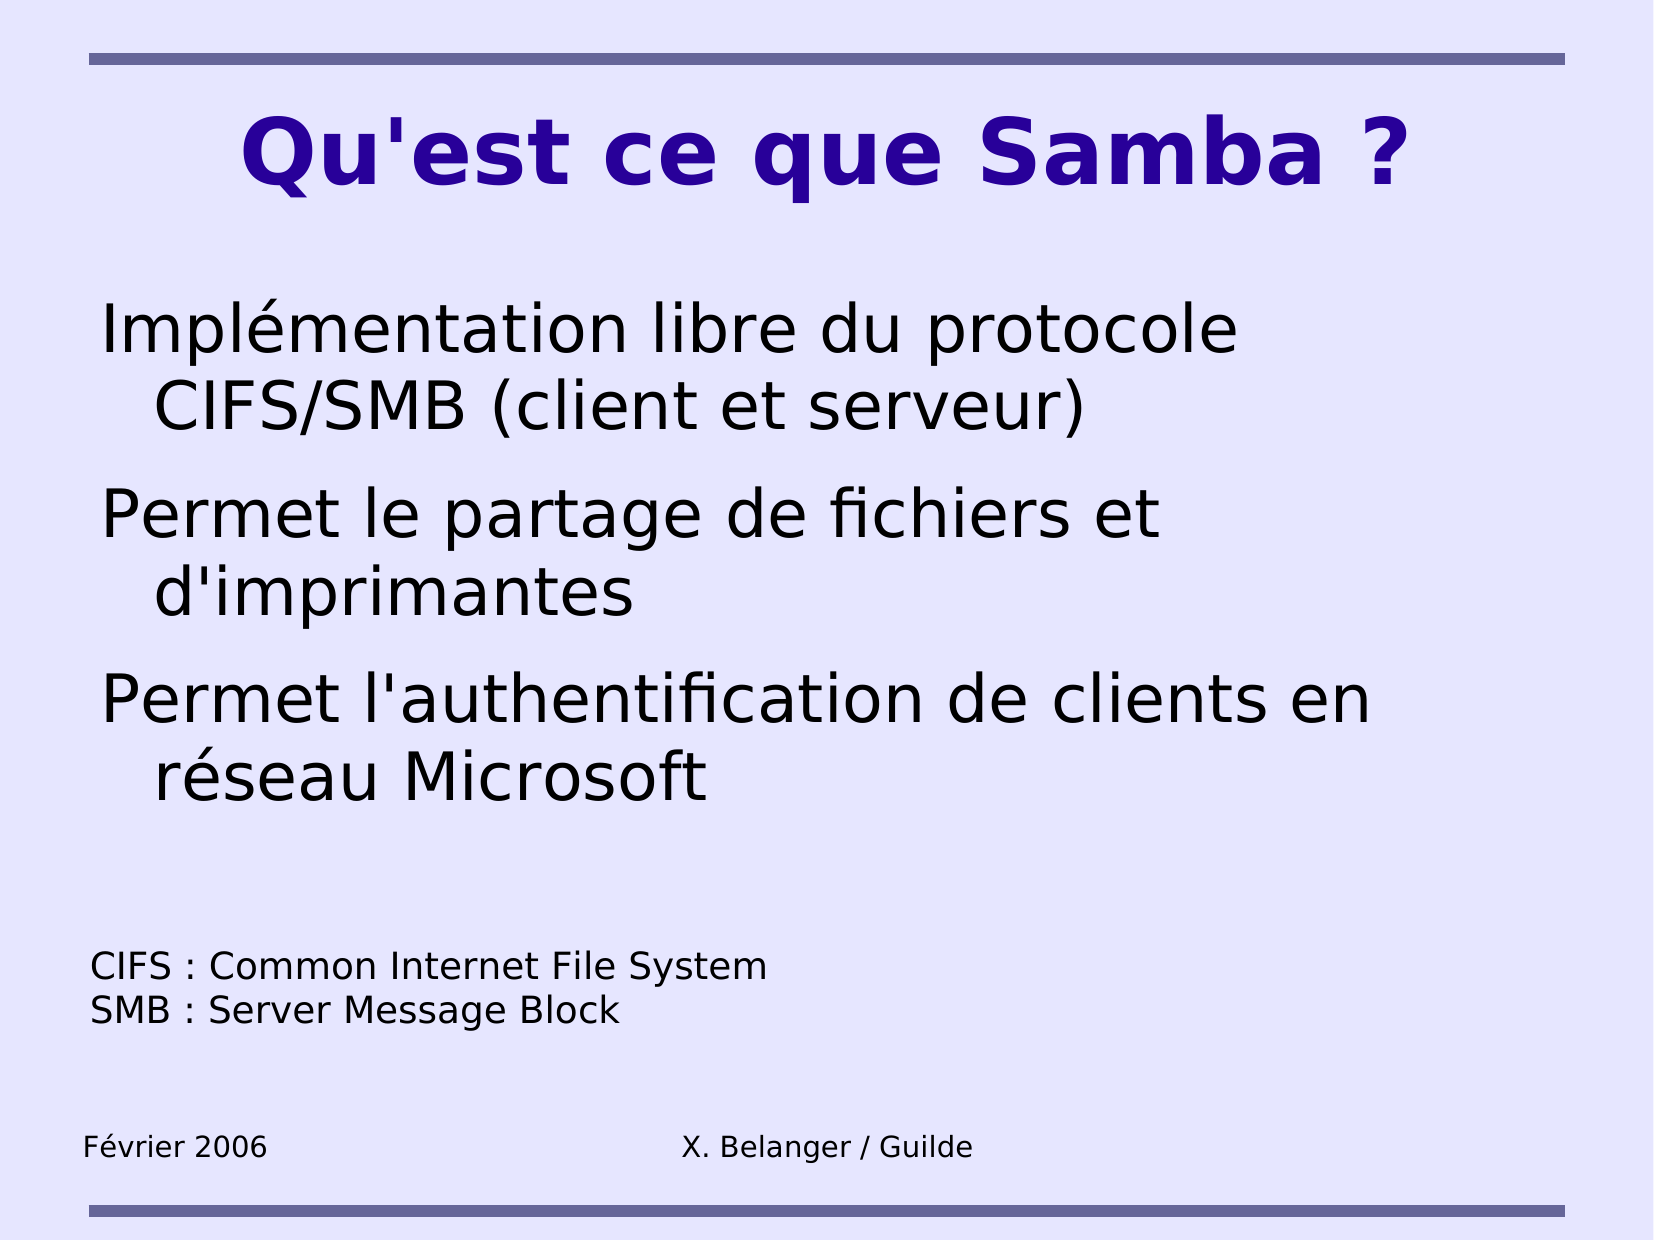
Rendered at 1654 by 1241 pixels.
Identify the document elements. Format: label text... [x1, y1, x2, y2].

text_box CIFS : Common Internet File System SMB : Server Message Block [75, 937, 1576, 1040]
list Implémentation libre du protocole CIFS/SMB (client et serveur) Permet le partage de fichiers et d'imprimantes Permet l'authentification de clients en réseau Microsoft [82, 290, 1571, 863]
title Qu'est ce que Samba ? [82, 49, 1571, 257]
